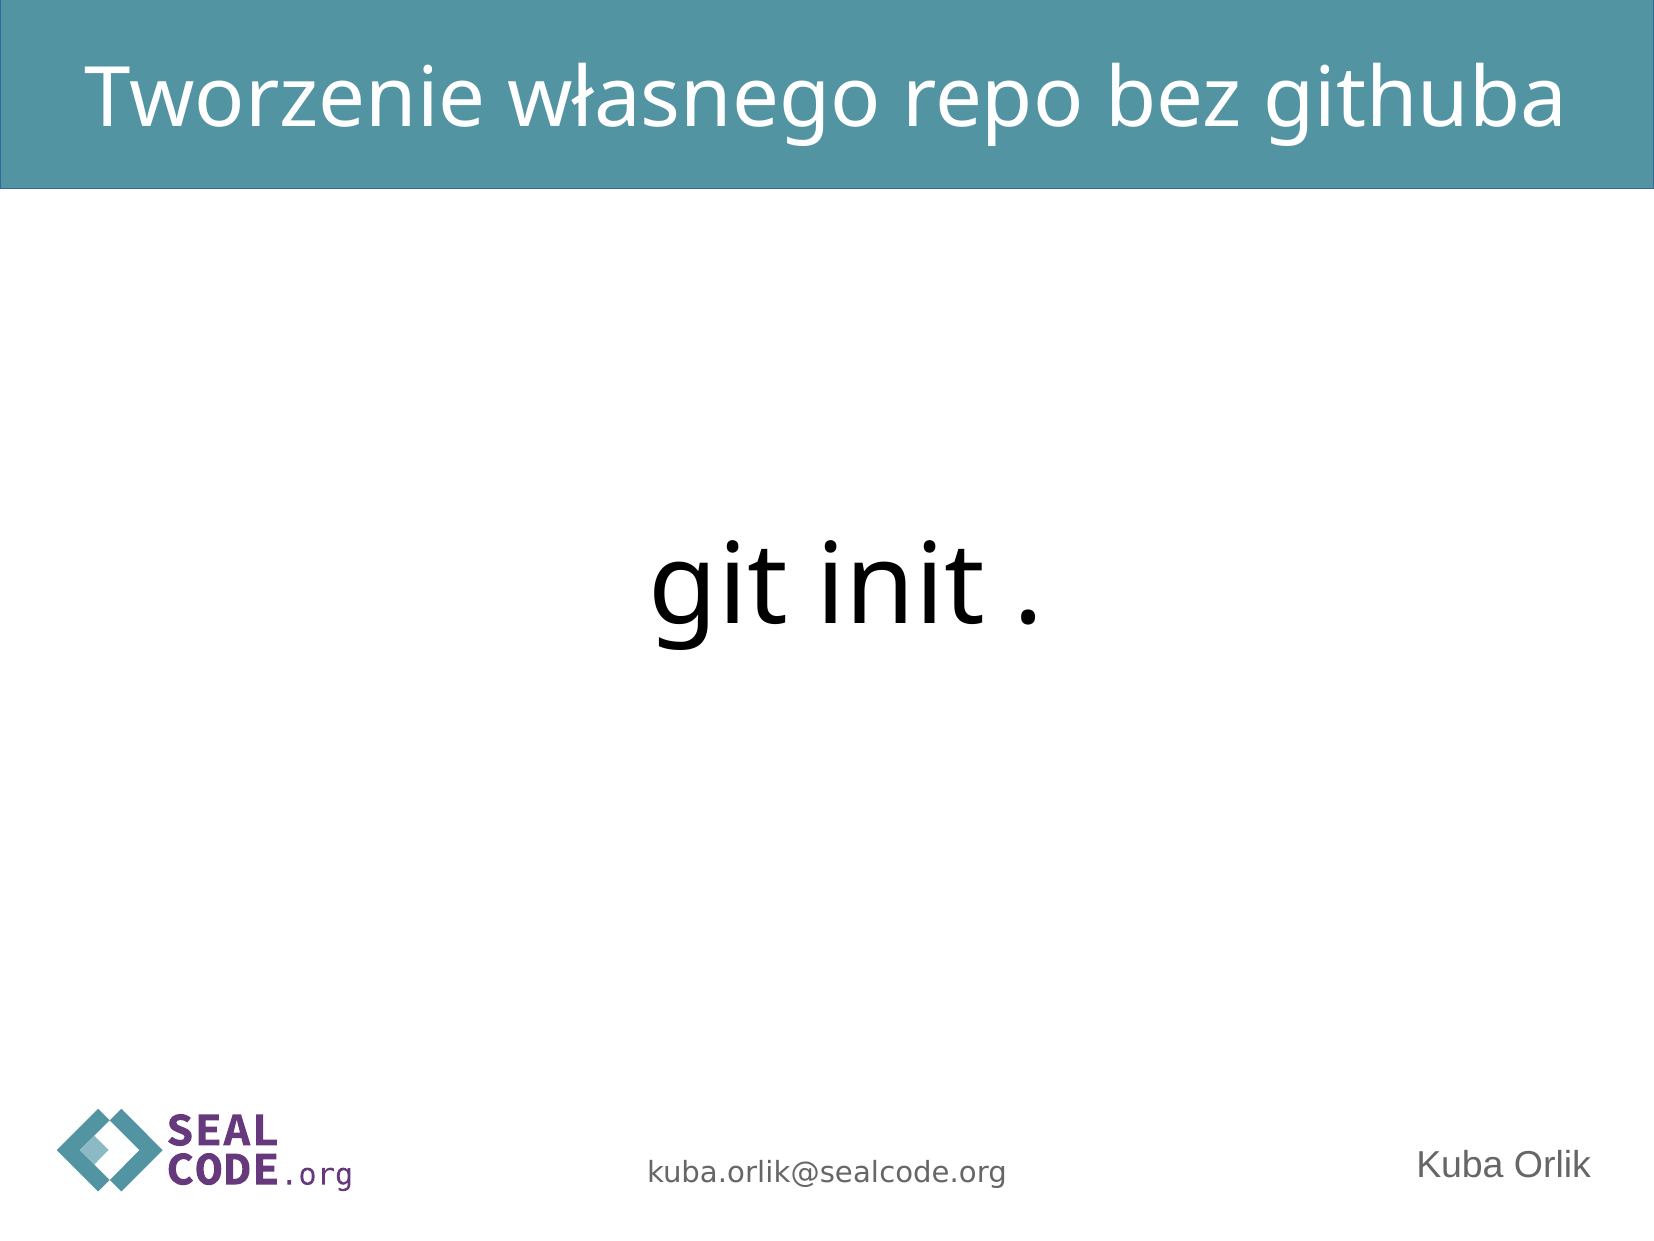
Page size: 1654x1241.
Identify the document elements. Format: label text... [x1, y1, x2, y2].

title Tworzenie własnego repo bez githuba [82, 0, 1571, 192]
text_box git init . [0, 496, 1653, 965]
